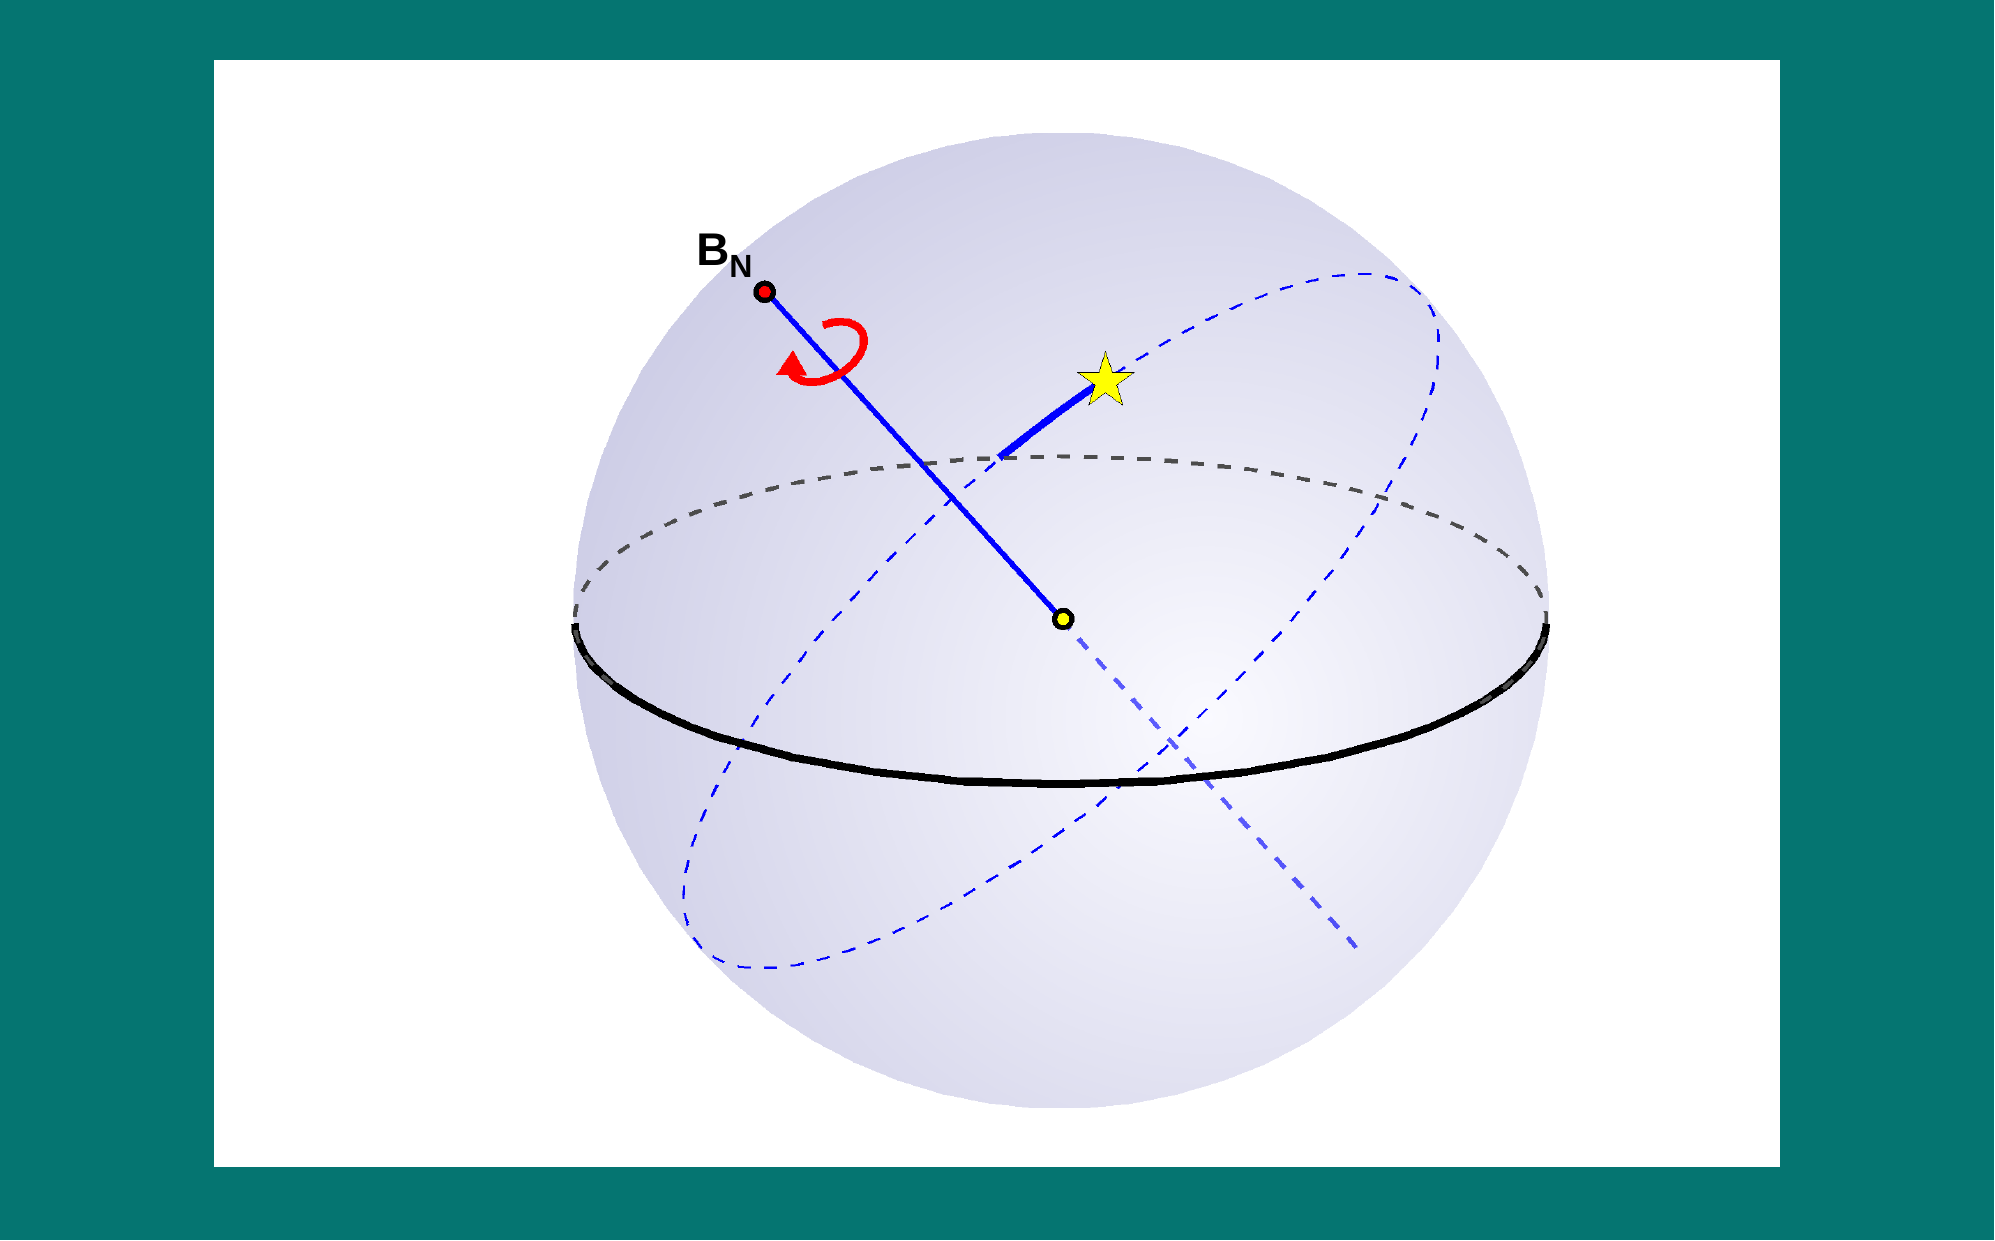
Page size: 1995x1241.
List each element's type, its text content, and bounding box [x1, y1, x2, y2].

text_box BN [681, 216, 768, 292]
picture [214, 60, 1780, 1168]
